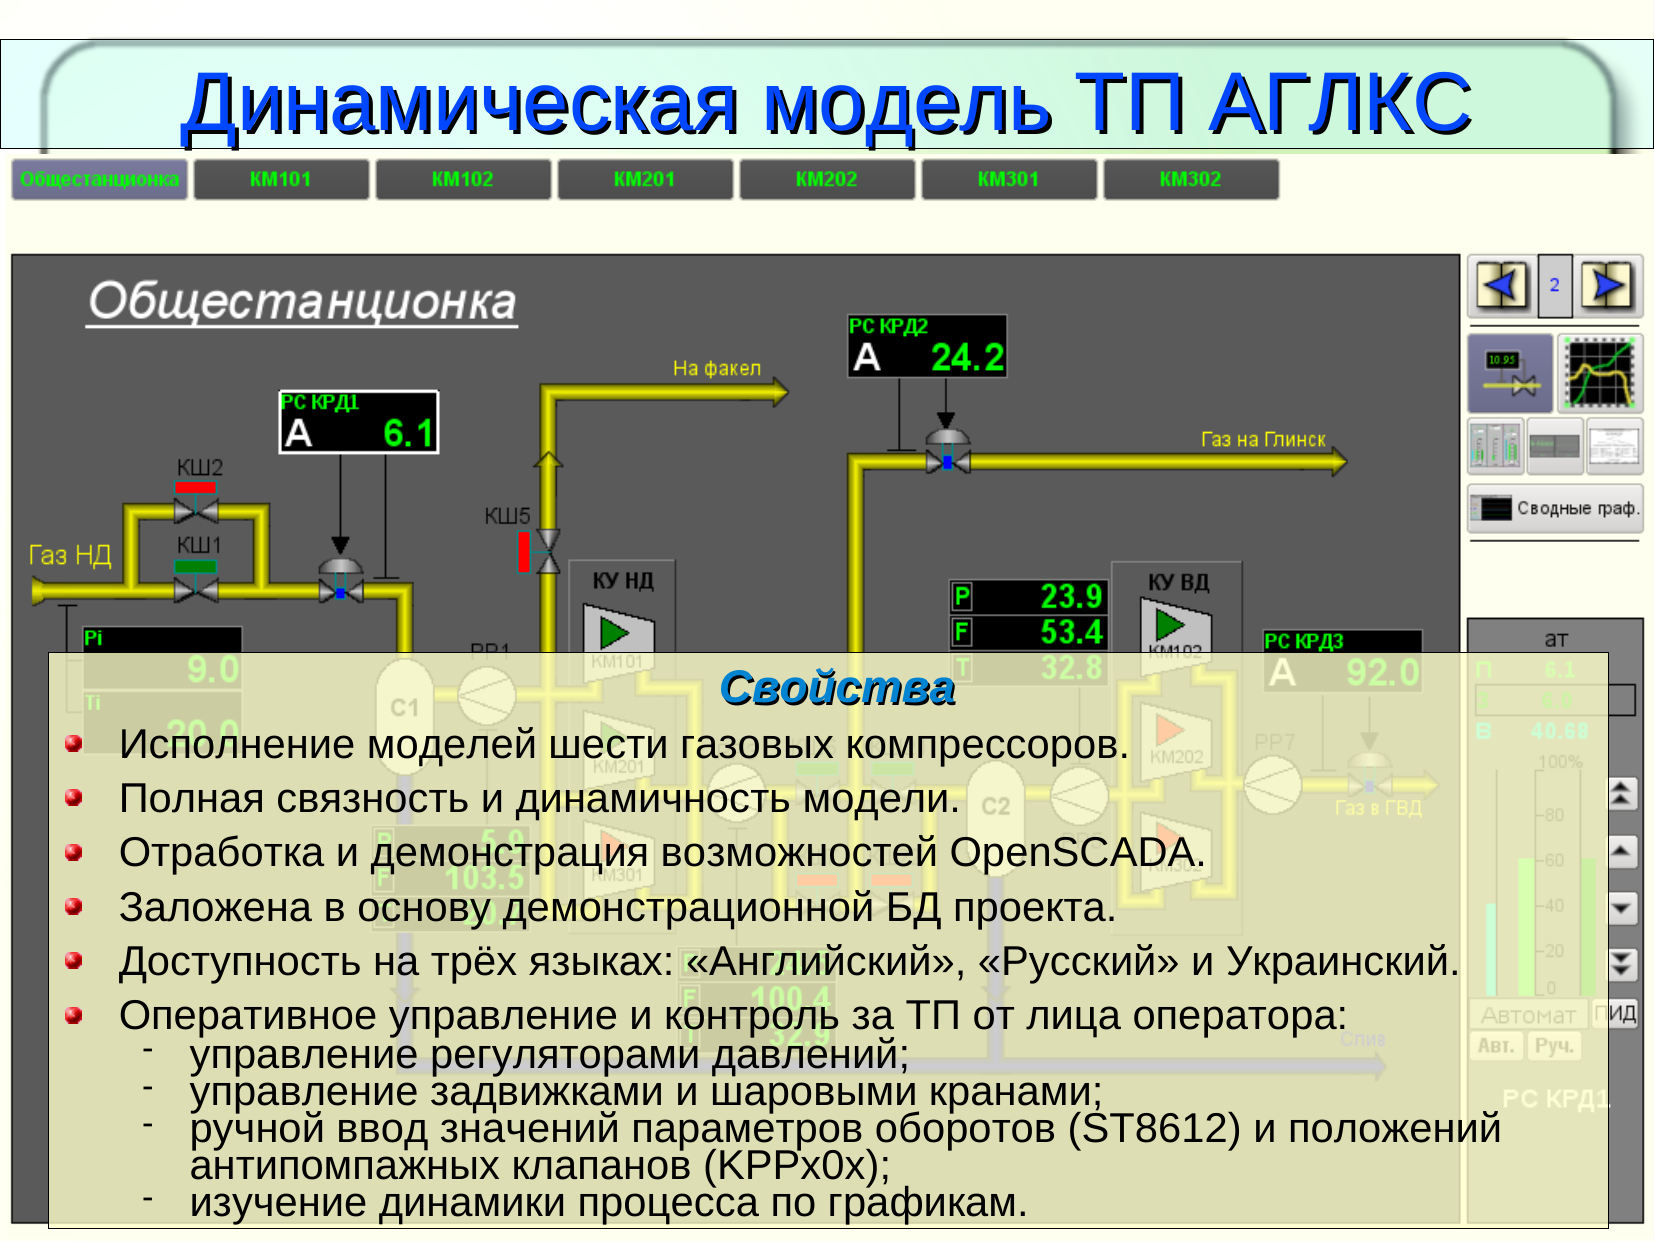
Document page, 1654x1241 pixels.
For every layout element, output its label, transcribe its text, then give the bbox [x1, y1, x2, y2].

list Свойства Исполнение моделей шести газовых компрессоров. Полная связность и динамичность модели. Отработка и демонстрация возможностей OpenSCADA. Заложена в основу демонстрационной БД проекта. Доступность на трёх языках: «Английский», «Русский» и Украинский. Оперативное управление и контроль за ТП от лица оператора: управление регуляторами давлений; управление задвижками и шаровыми кранами; ручной ввод значений параметров оборотов (ST8612) и положений антипомпажных клапанов (KPPx0x); изучение динамики процесса по графикам. [48, 652, 1609, 1229]
picture [5, 154, 1654, 1237]
title Динамическая модель ТП АГЛКС [0, 40, 1654, 148]
